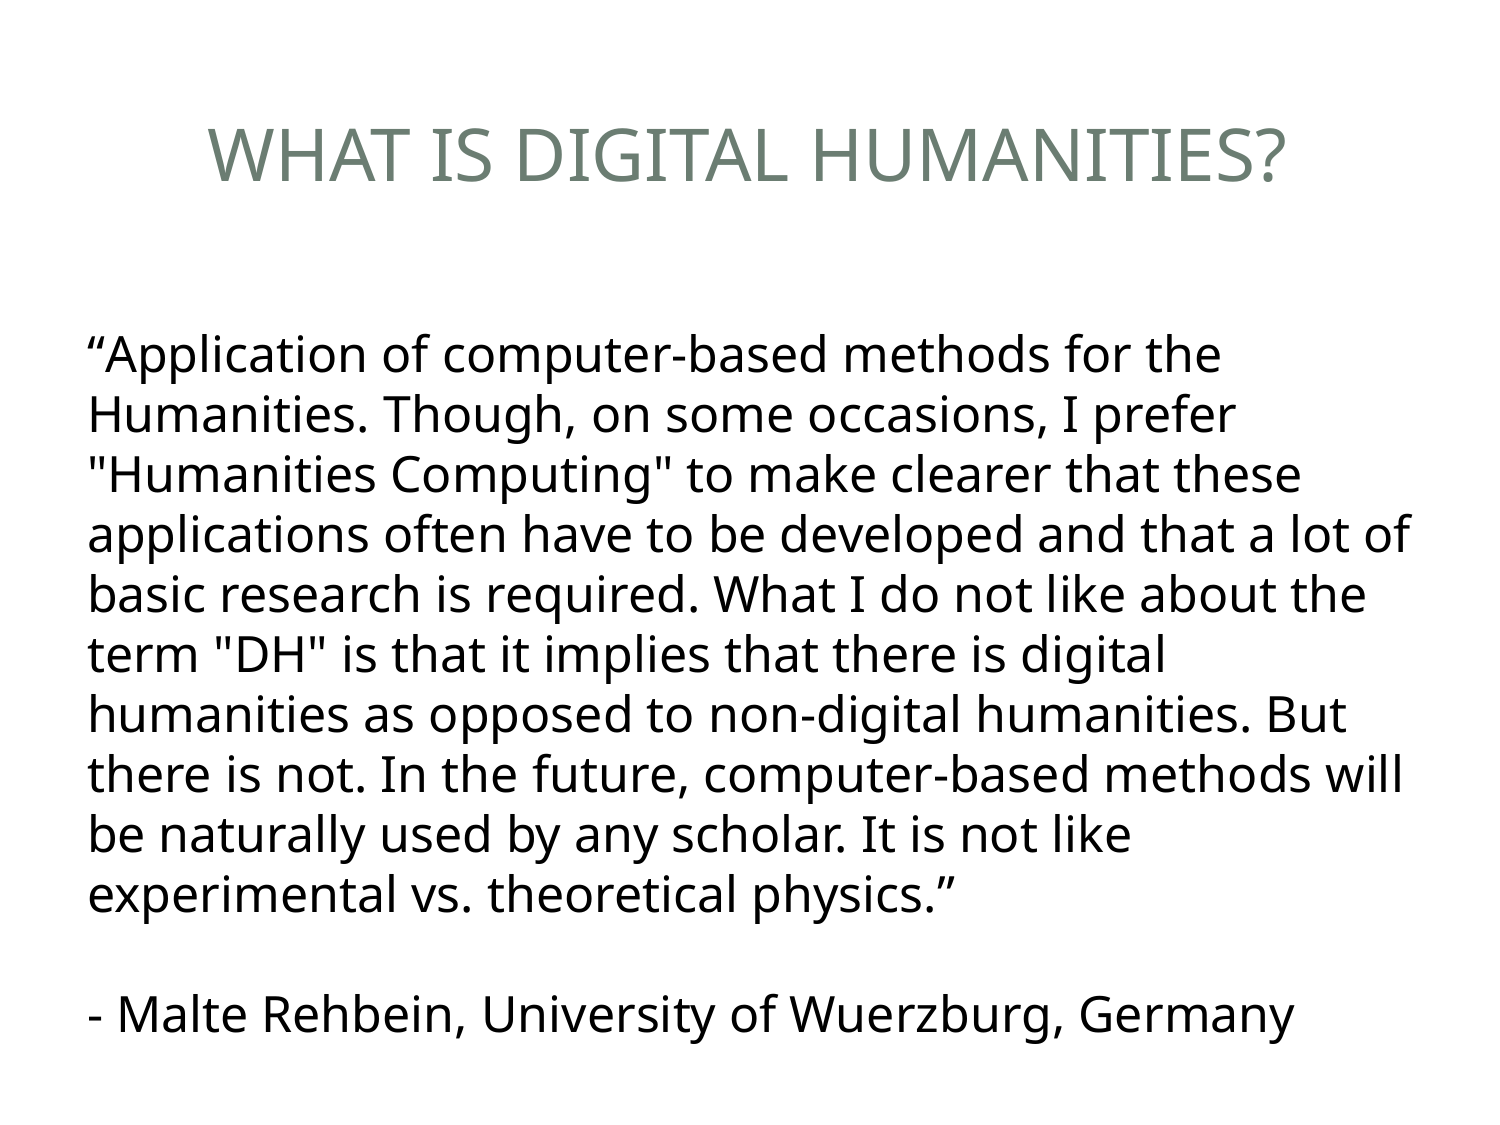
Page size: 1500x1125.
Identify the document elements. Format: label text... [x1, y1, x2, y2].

title What is digital Humanities? [69, 66, 1425, 238]
text_box “Application of computer-based methods for the Humanities. Though, on some occasions, I prefer "Humanities Computing" to make clearer that these applications often have to be developed and that a lot of basic research is required. What I do not like about the term "DH" is that it implies that there is digital humanities as opposed to non-digital humanities. But there is not. In the future, computer-based methods will be naturally used by any scholar. It is not like experimental vs. theoretical physics.” - Malte Rehbein, University of Wuerzburg, Germany [72, 315, 1428, 1051]
